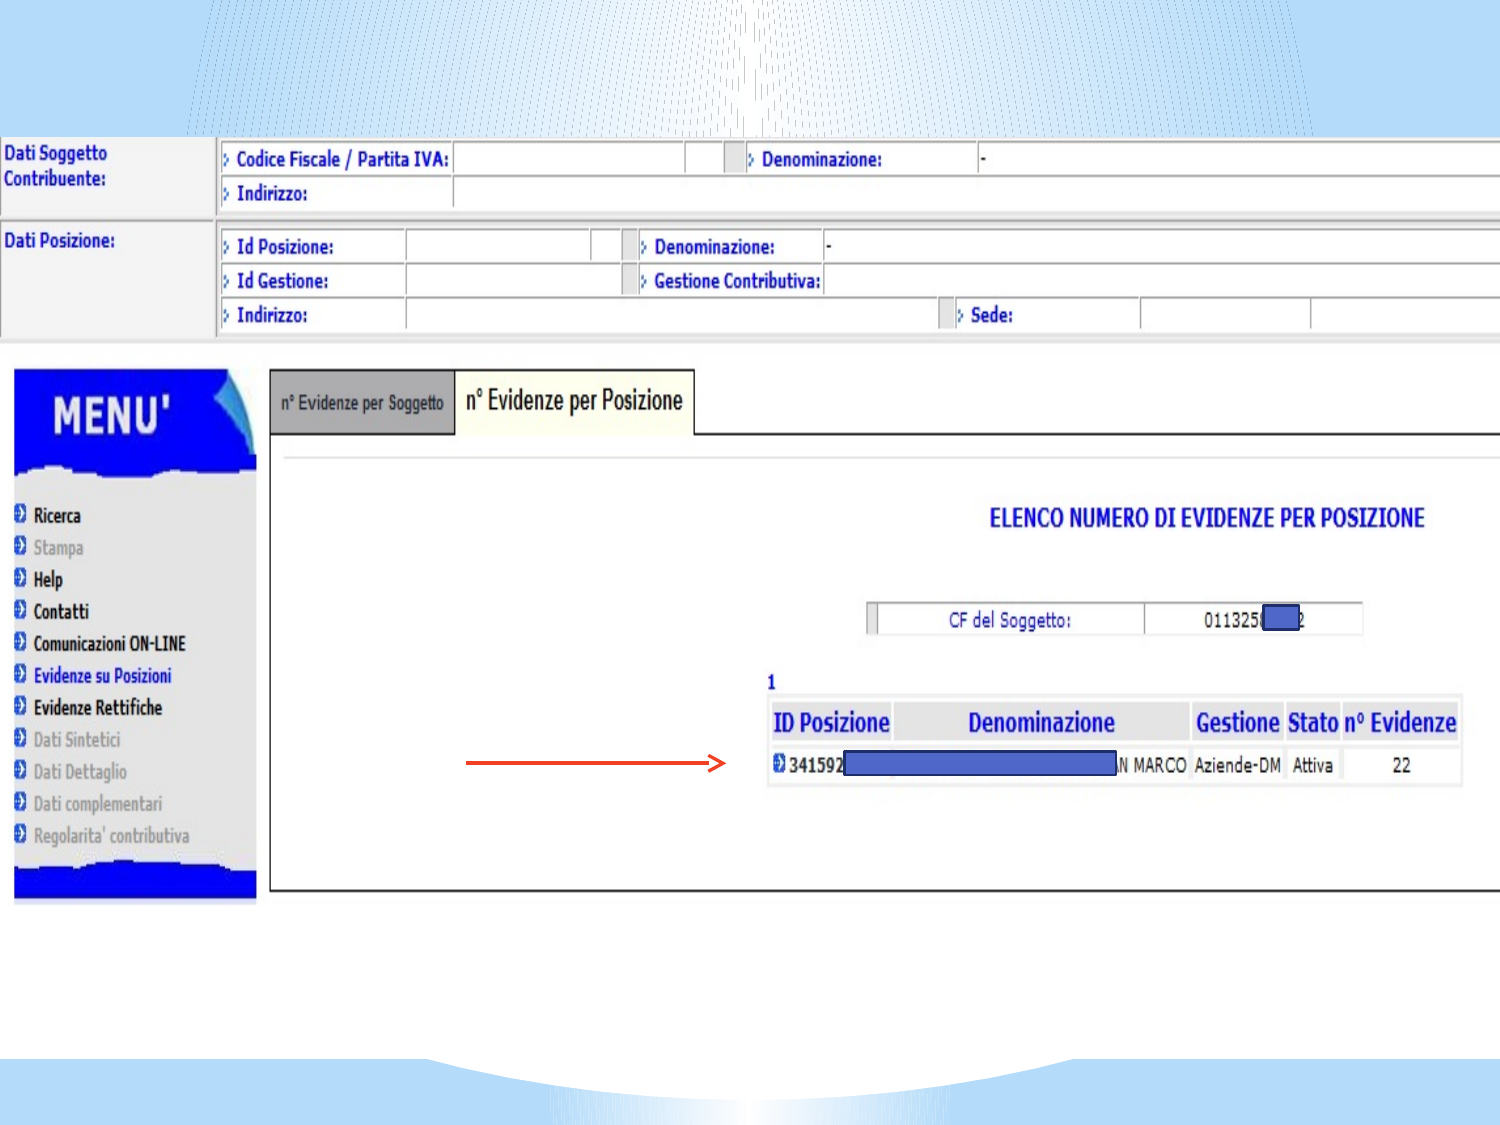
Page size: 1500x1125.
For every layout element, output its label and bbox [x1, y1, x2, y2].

picture [0, 137, 1500, 1059]
text_box [1263, 605, 1300, 630]
text_box [844, 751, 1117, 775]
